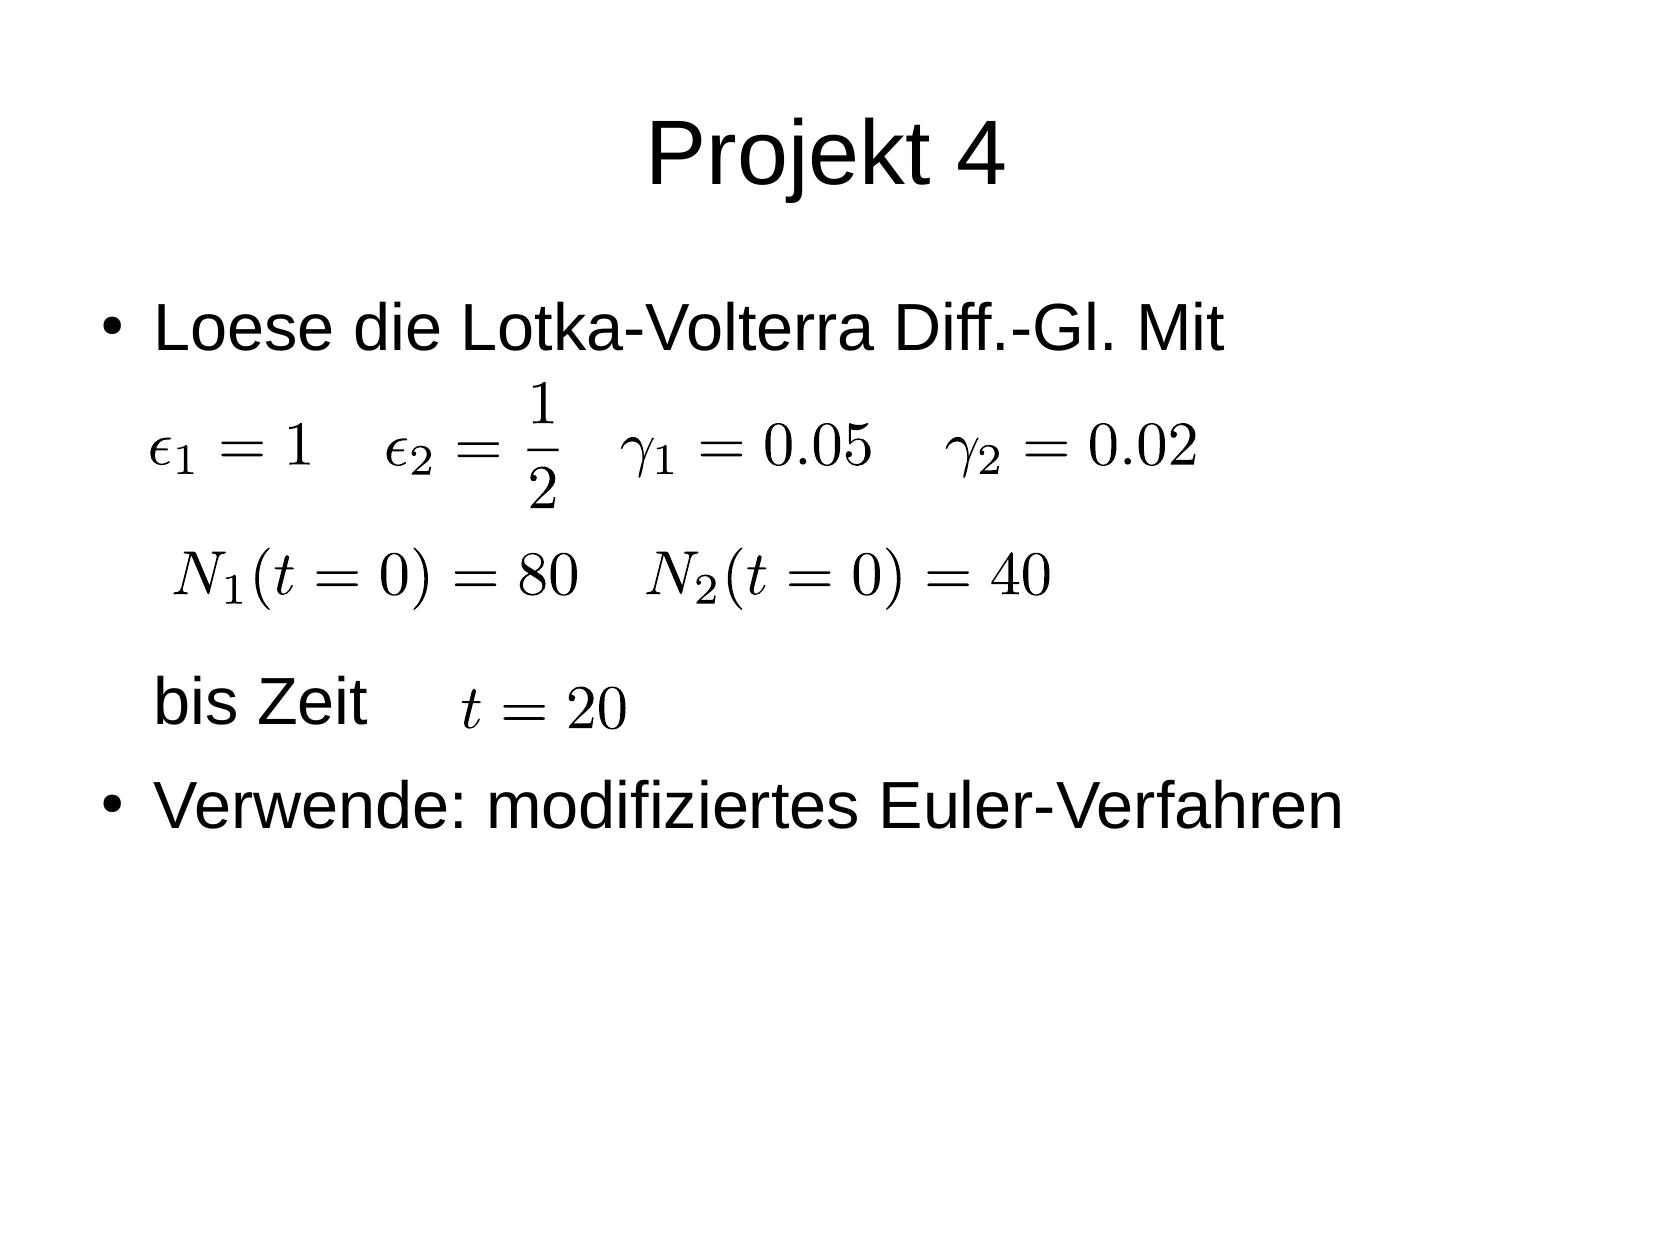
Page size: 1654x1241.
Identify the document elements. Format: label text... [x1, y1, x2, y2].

title Projekt 4 [82, 49, 1571, 257]
text_box [944, 423, 1199, 478]
list Loese die Lotka-Volterra Diff.-Gl. Mit bis Zeit Verwende: modifiziertes Euler-Verfahren [82, 290, 1571, 1010]
text_box [383, 381, 559, 509]
text_box [147, 422, 315, 474]
text_box [460, 686, 629, 730]
text_box [171, 547, 580, 610]
text_box [643, 547, 1053, 610]
text_box [619, 423, 874, 478]
